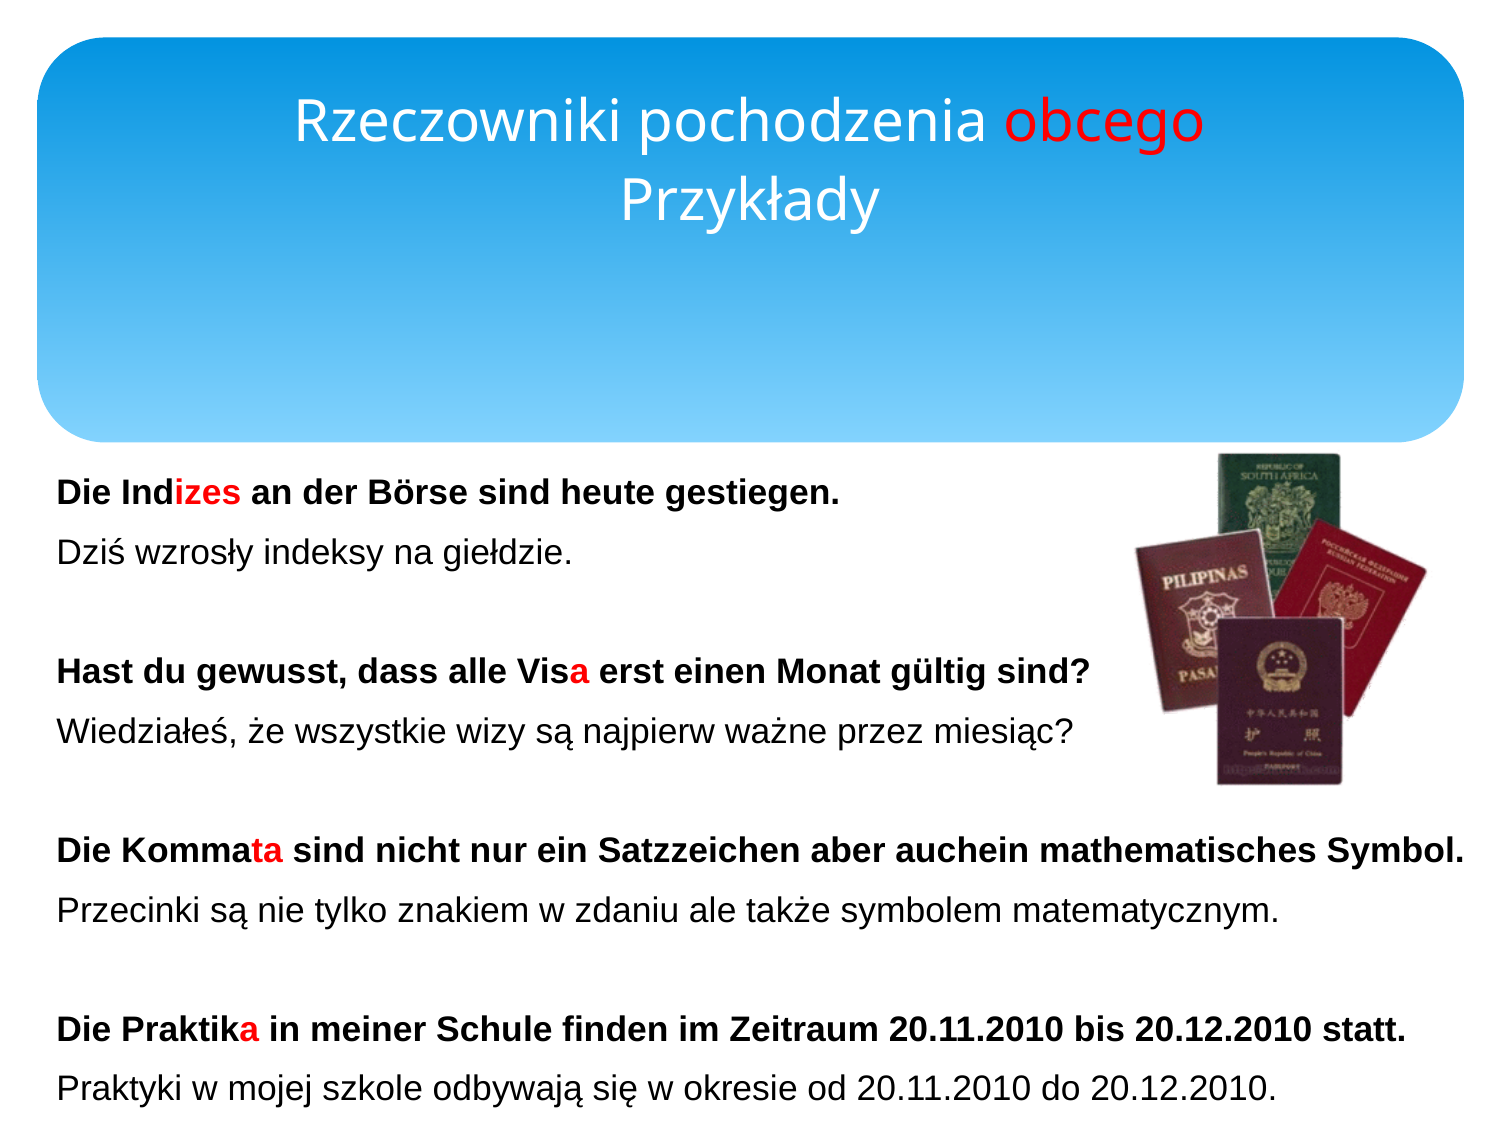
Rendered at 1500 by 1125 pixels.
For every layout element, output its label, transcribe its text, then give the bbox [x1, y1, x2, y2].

title Rzeczowniki pochodzenia obcego Przykłady [75, 62, 1425, 254]
picture [1122, 442, 1437, 798]
text_box Die Indizes an der Börse sind heute gestiegen. Dziś wzrosły indeksy na giełdzie. Hast du gewusst, dass alle Visa erst einen Monat gültig sind? Wiedziałeś, że wszystkie wizy są najpierw ważne przez miesiąc? Die Kommata sind nicht nur ein Satzzeichen aber auchein mathematisches Symbol. Przecinki są nie tylko znakiem w zdaniu ale także symbolem matematycznym. Die Praktika in meiner Schule finden im Zeitraum 20.11.2010 bis 20.12.2010 statt. Praktyki w mojej szkole odbywają się w okresie od 20.11.2010 do 20.12.2010. [41, 445, 1480, 1125]
